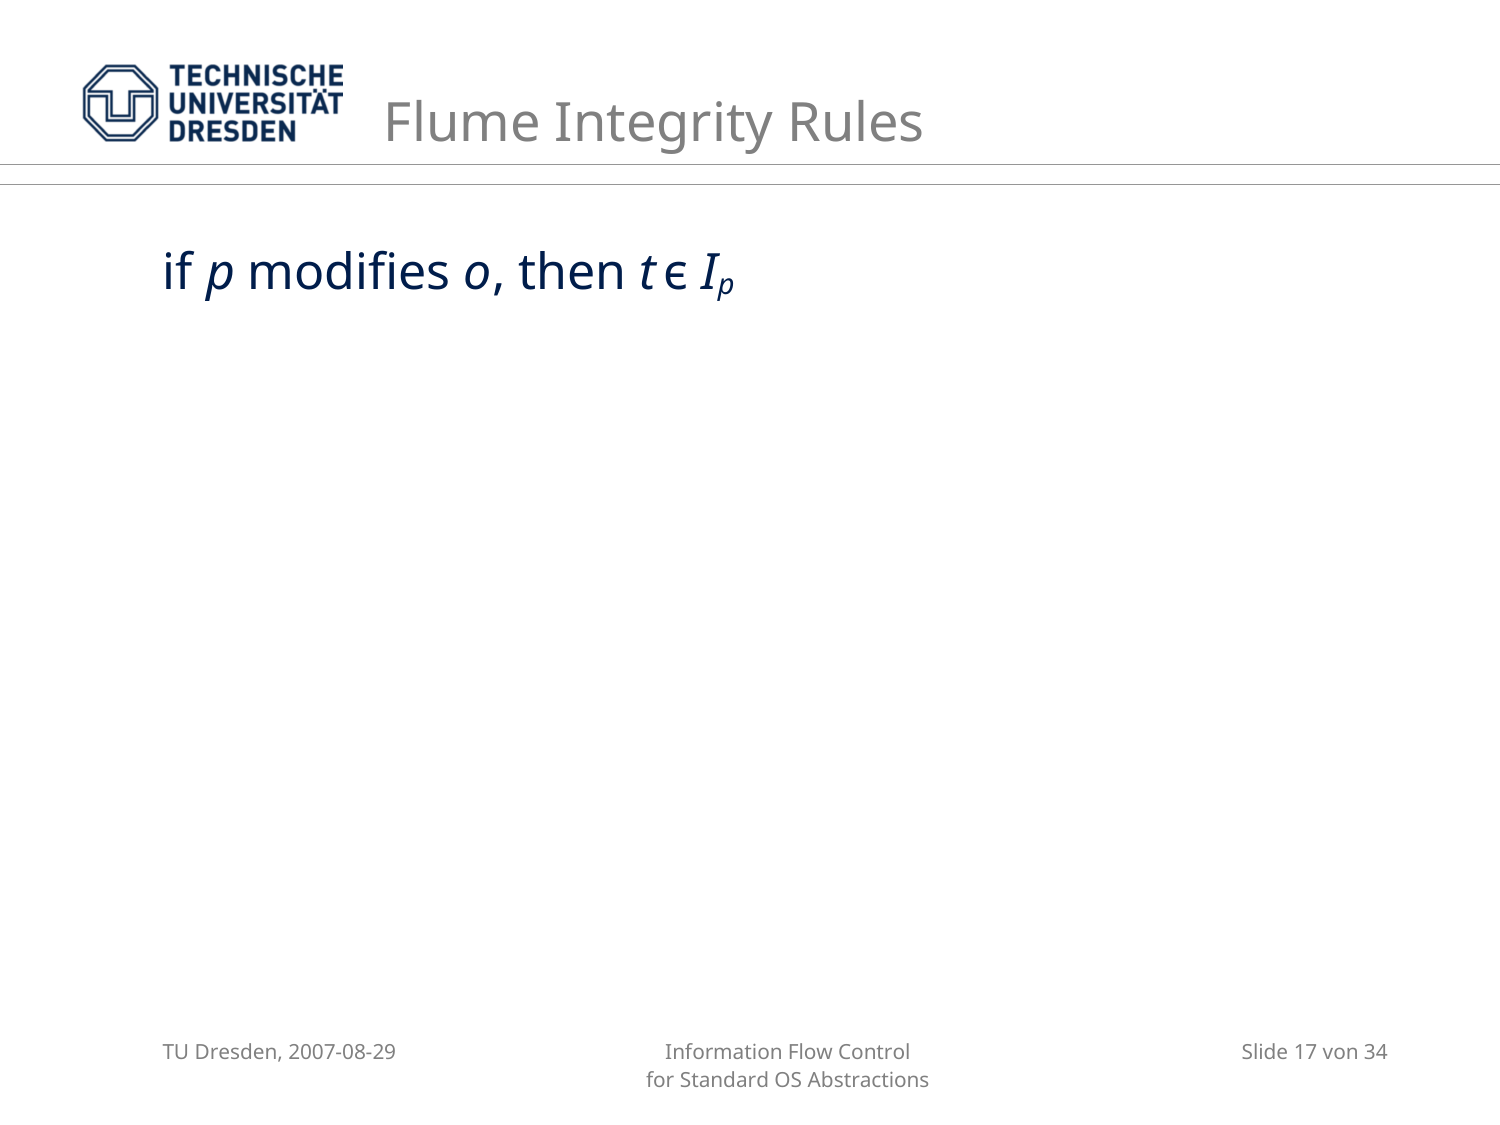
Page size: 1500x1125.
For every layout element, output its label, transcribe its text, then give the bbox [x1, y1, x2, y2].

title Flume Integrity Rules [383, 87, 1468, 154]
picture [82, 64, 343, 142]
list if p modifies o, then t є Ip [162, 236, 1388, 990]
